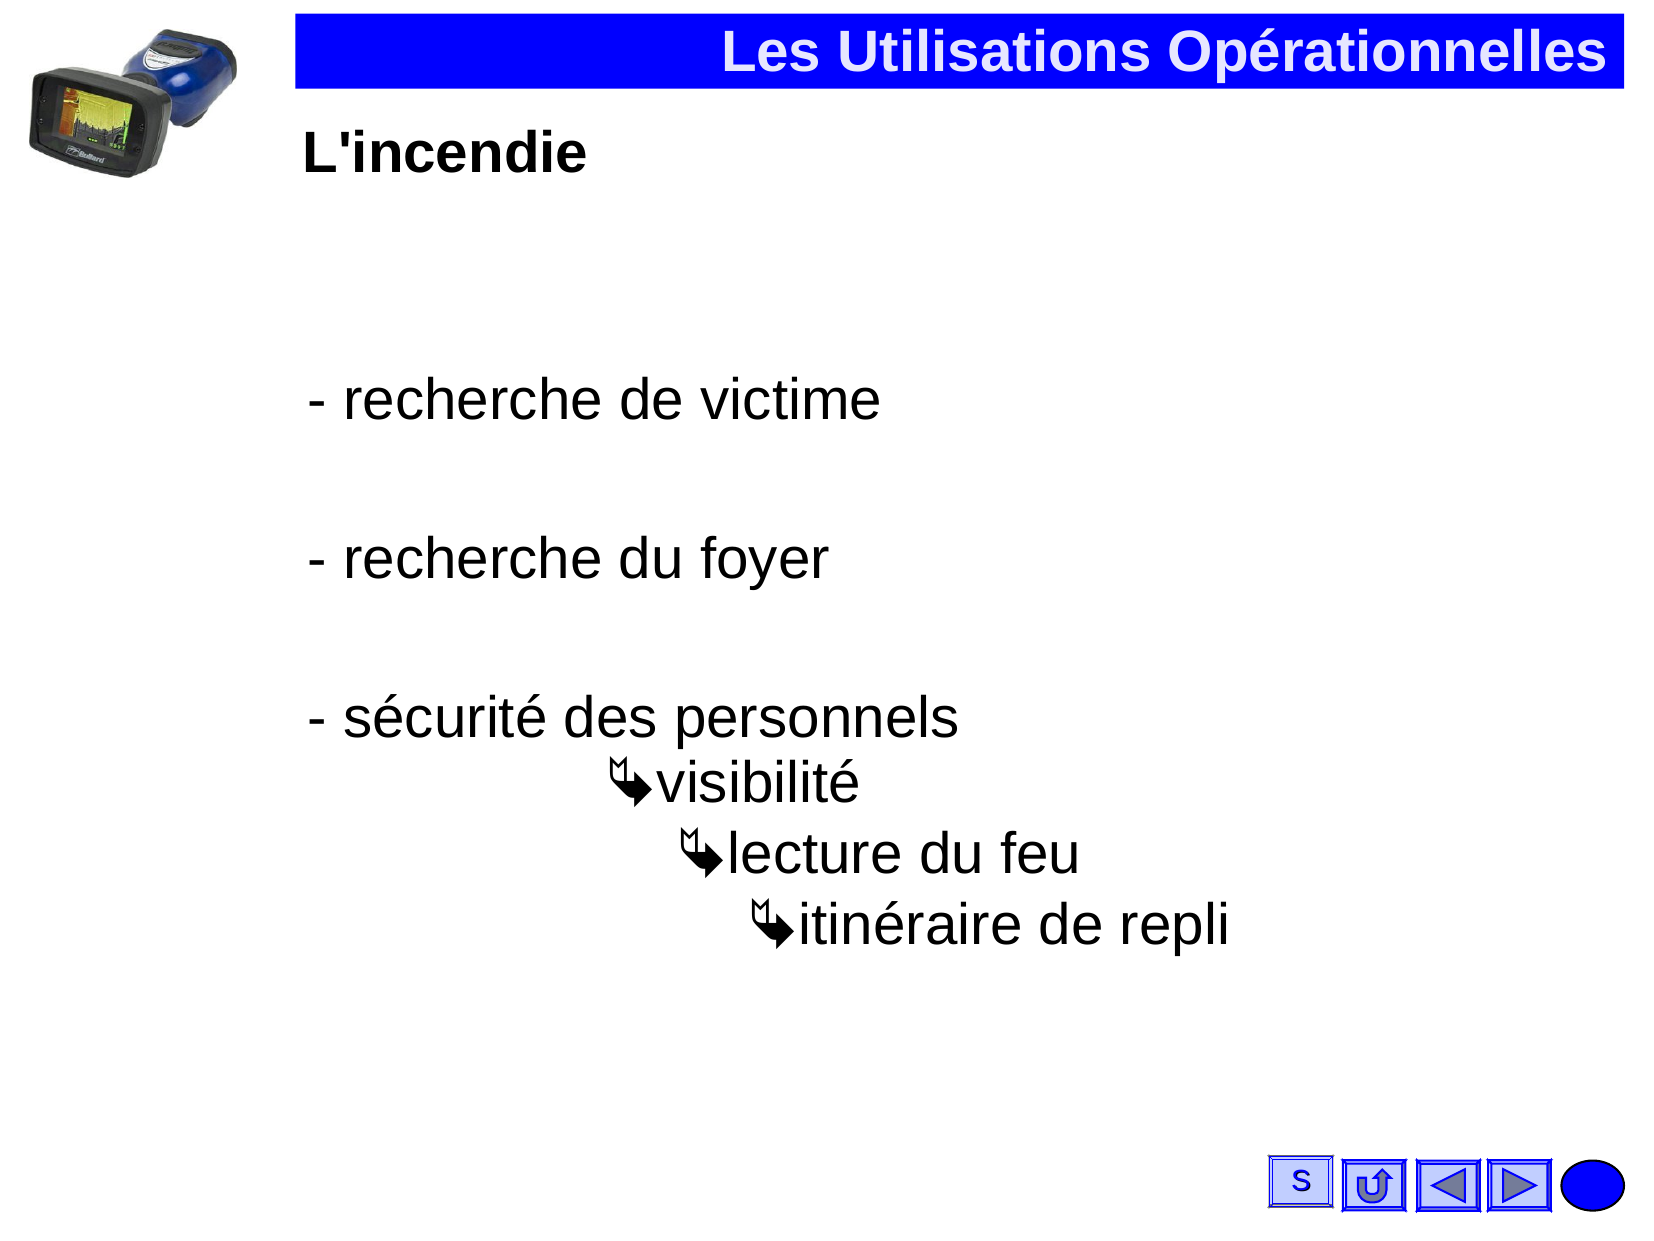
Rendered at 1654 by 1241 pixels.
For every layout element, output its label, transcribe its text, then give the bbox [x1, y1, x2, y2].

picture [29, 29, 237, 178]
text_box Les Utilisations Opérationnelles [295, 13, 1625, 89]
text_box L'incendie [287, 112, 604, 193]
text_box [1561, 1160, 1625, 1211]
list - recherche de victime - recherche du foyer - sécurité des personnels visibilité lecture du feu itinéraire de repli [236, 358, 1512, 1128]
